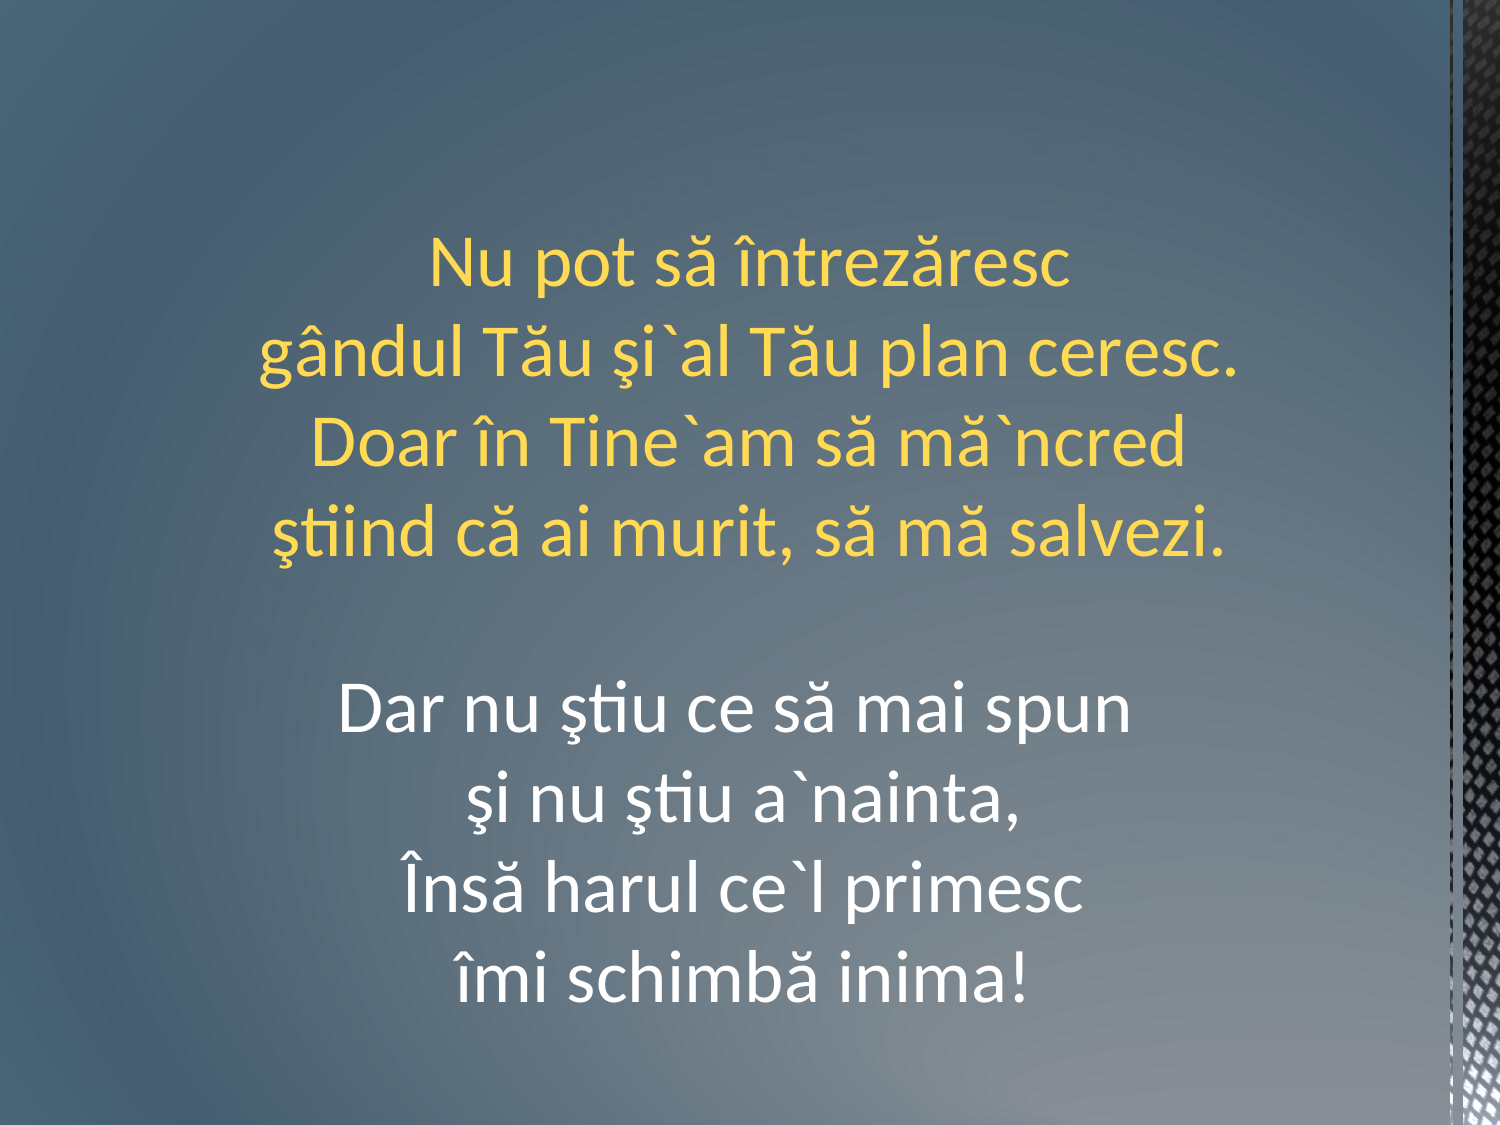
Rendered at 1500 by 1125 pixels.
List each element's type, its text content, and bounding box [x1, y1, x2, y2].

picture [0, 0, 1500, 1125]
title Nu pot să întrezăresc gândul Tău şi`al Tău plan ceresc. Doar în Tine`am să mă`ncred ştiind că ai murit, să mă salvezi. [75, 45, 1426, 738]
text_box Dar nu ştiu ce să mai spun şi nu ştiu a`nainta, Însă harul ce`l primesc îmi schimbă inima! [262, 649, 1225, 1026]
